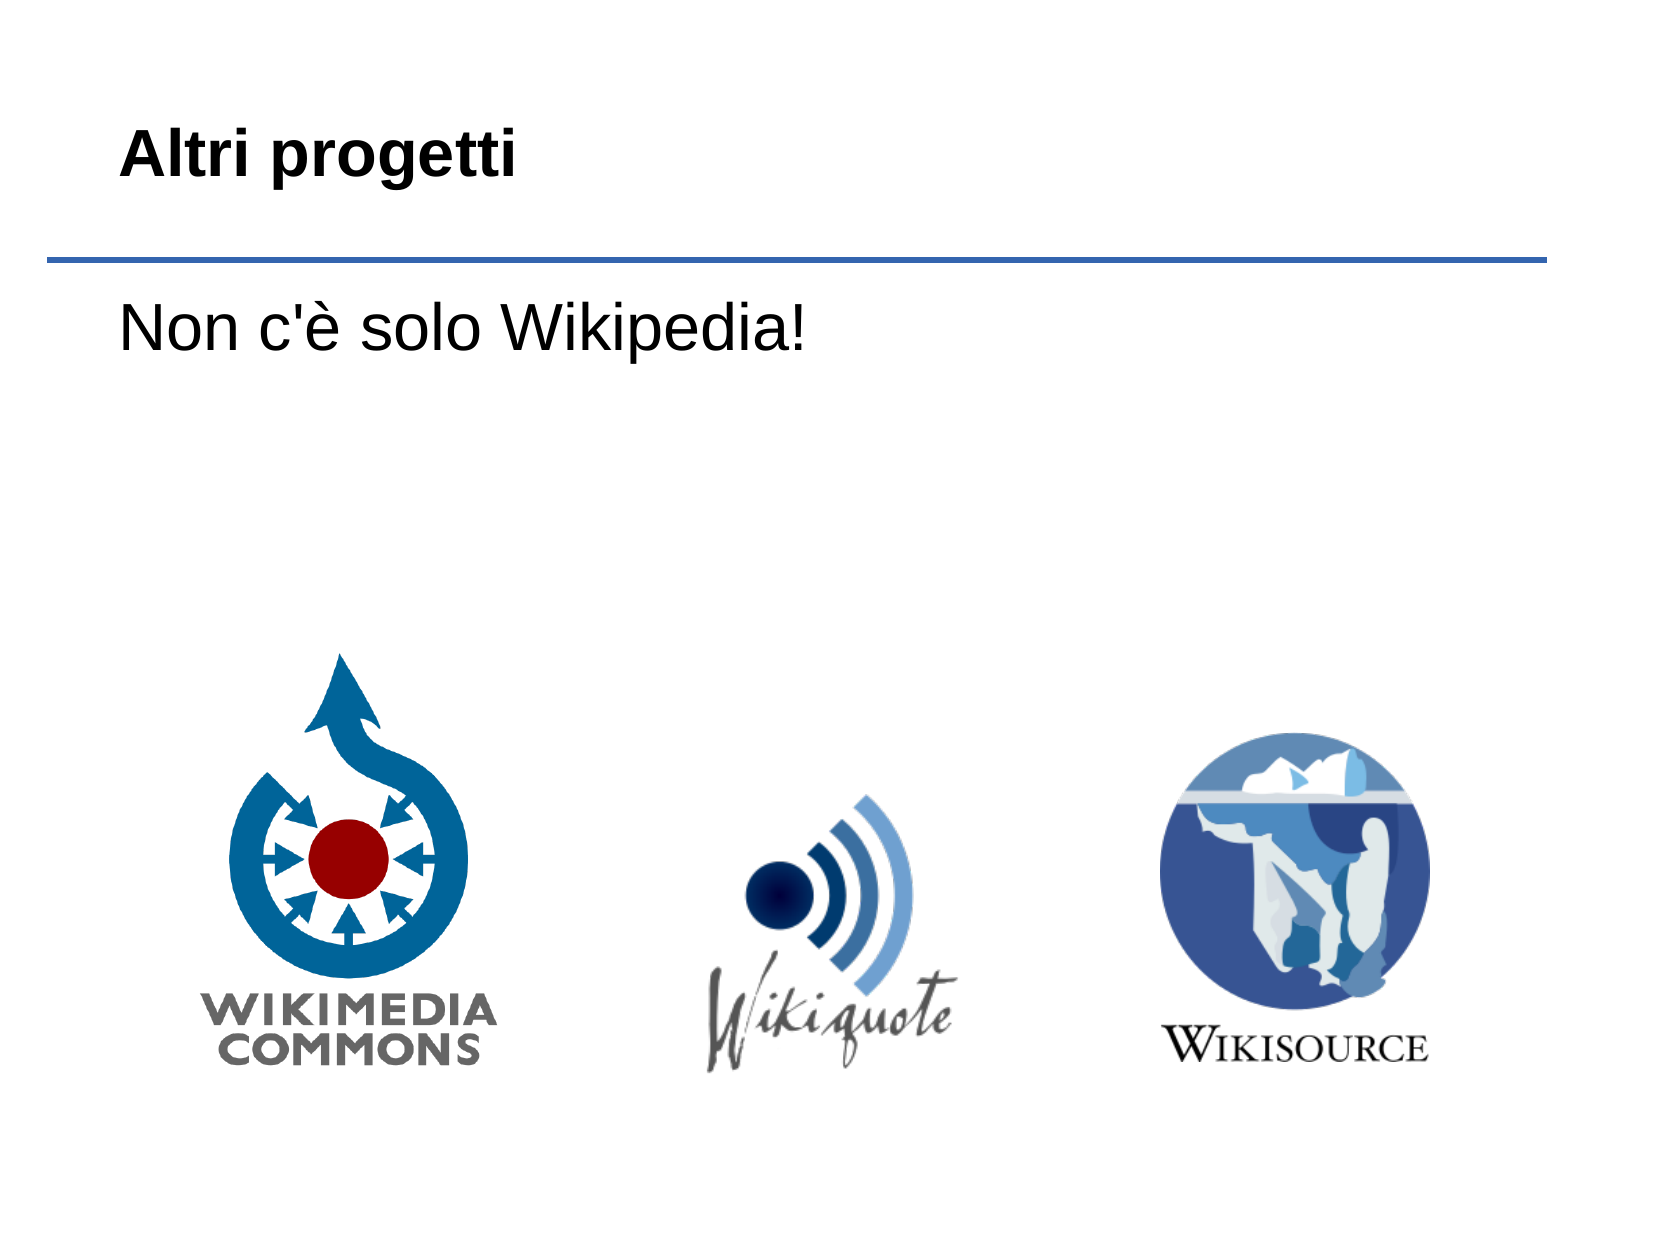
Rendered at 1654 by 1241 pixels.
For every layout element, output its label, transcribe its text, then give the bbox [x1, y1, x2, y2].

picture [188, 649, 508, 1069]
title Altri progetti [118, 49, 1571, 257]
picture [673, 768, 986, 1081]
subtitle Non c'è solo Wikipedia! [118, 290, 1571, 1170]
picture [1160, 732, 1430, 1062]
